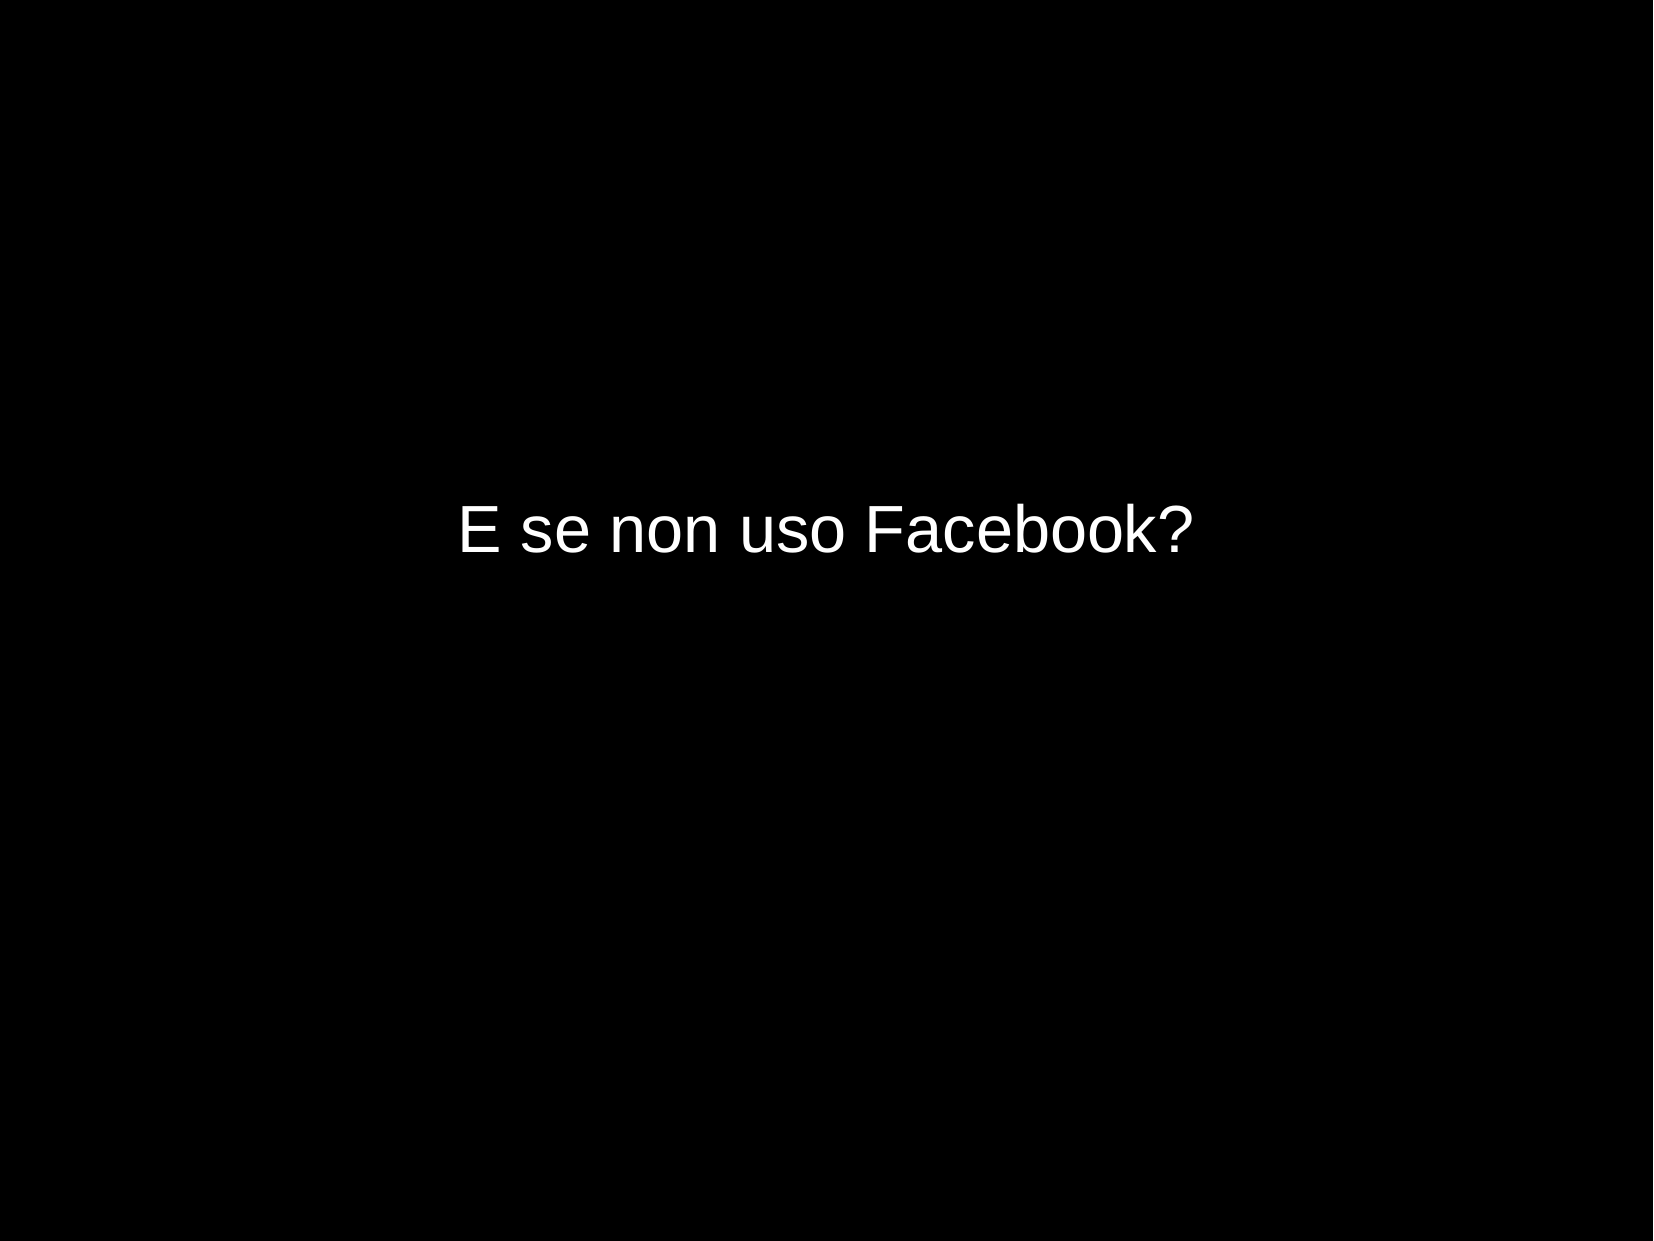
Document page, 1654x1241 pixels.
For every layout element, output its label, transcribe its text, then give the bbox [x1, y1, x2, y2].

subtitle E se non uso Facebook? [82, 49, 1571, 1010]
